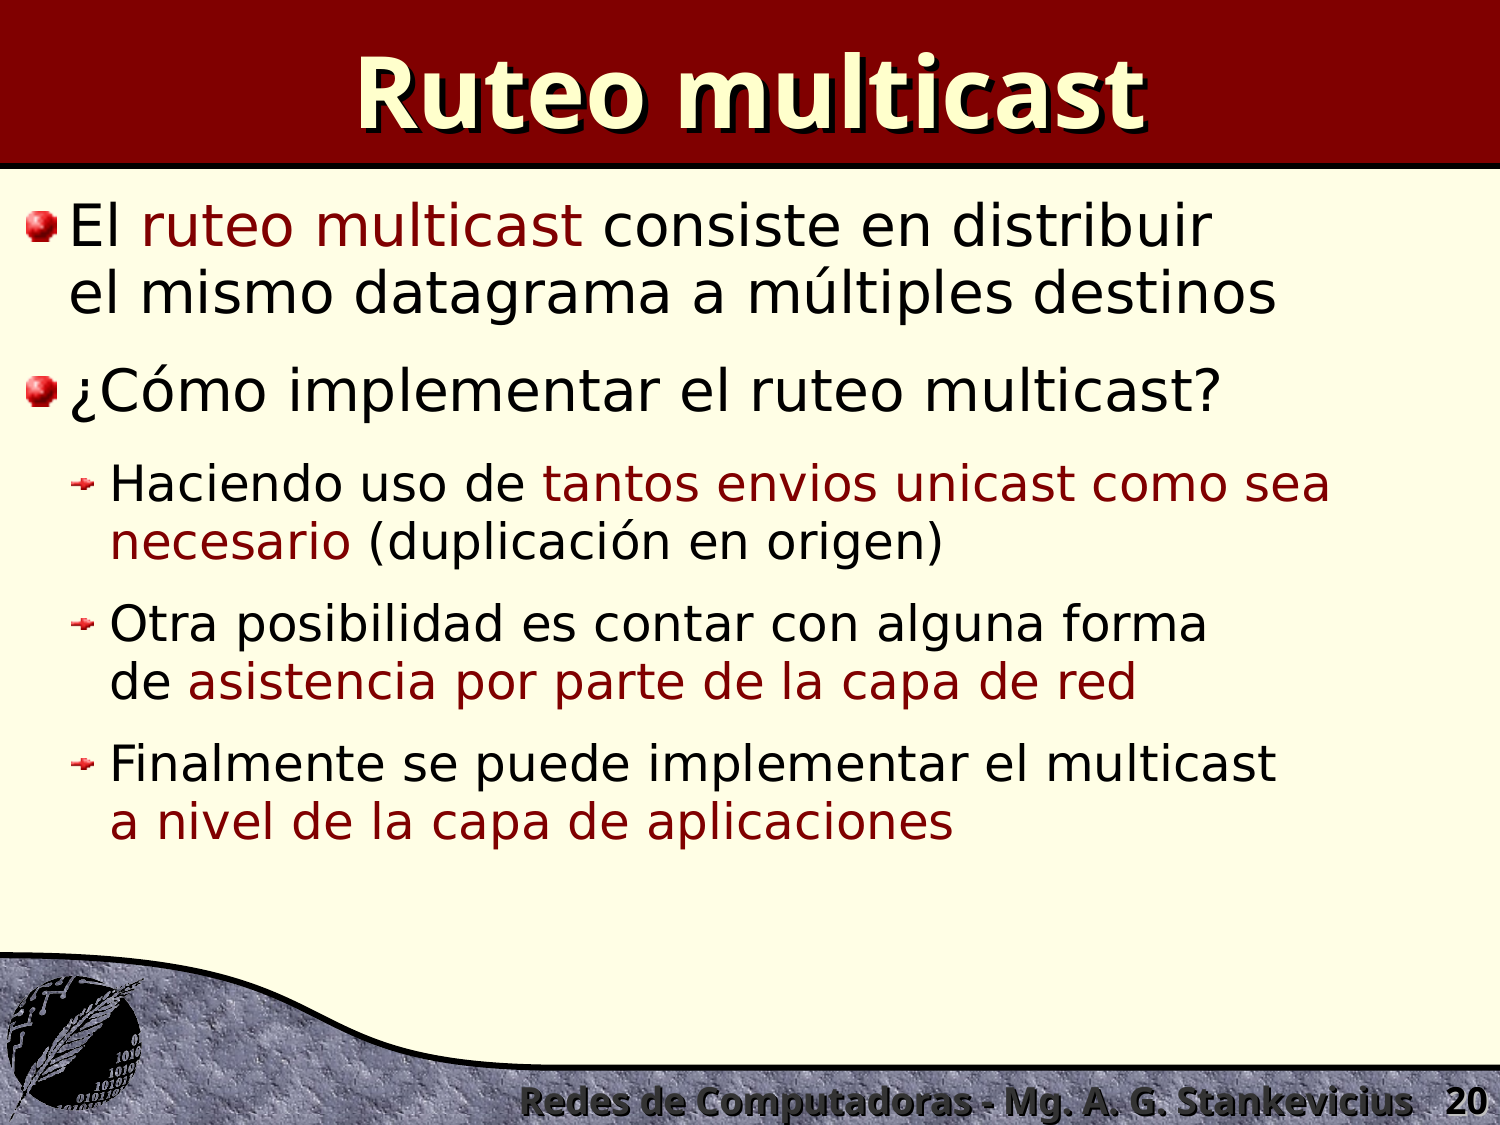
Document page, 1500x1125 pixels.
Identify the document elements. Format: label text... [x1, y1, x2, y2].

picture [1047, 1100, 1054, 1110]
list El ruteo multicast consiste en distribuir el mismo datagrama a múltiples destinos ¿Cómo implementar el ruteo multicast? Haciendo uso de tantos envios unicast como sea necesario (duplicación en origen) Otra posibilidad es contar con alguna forma de asistencia por parte de la capa de red Finalmente se puede implementar el multicast a nivel de la capa de aplicaciones [11, 192, 1486, 921]
picture [0, 959, 1500, 1125]
title Ruteo multicast [15, 5, 1485, 160]
picture [790, 1100, 795, 1110]
